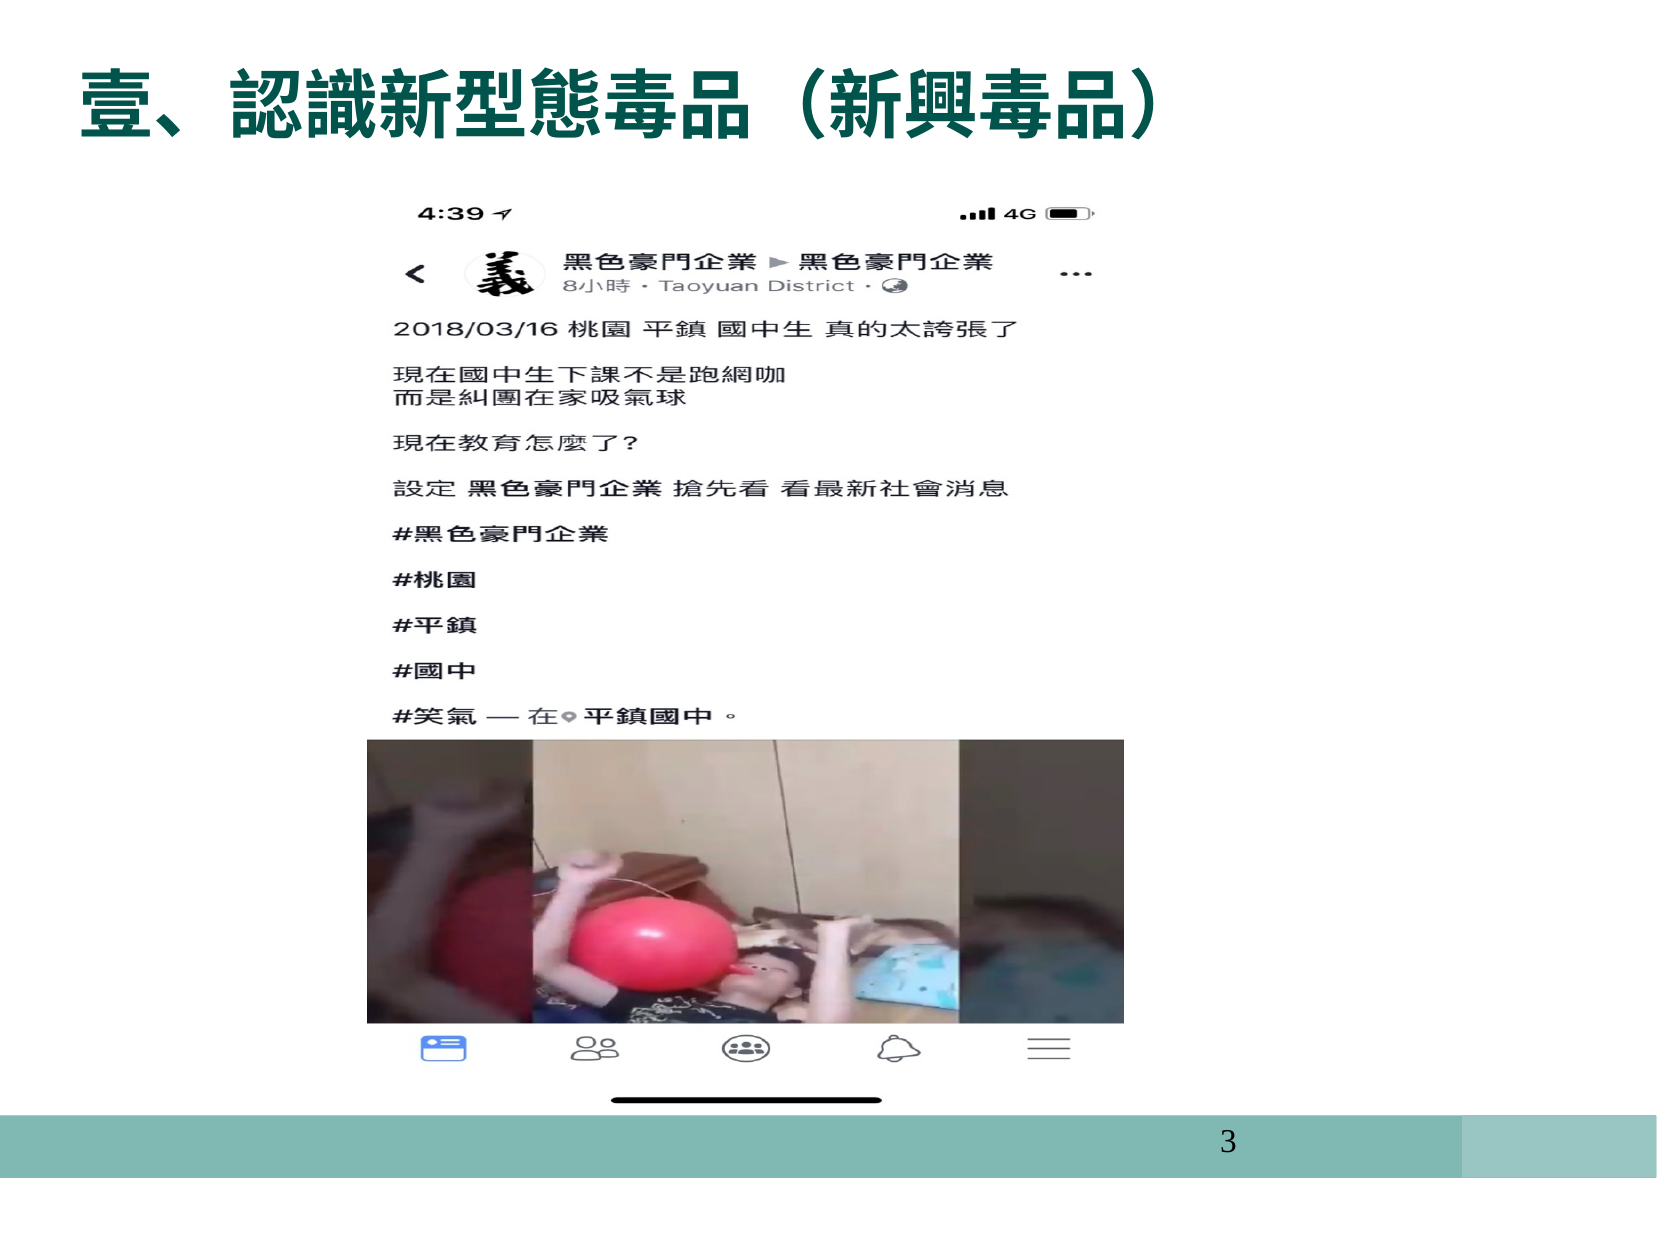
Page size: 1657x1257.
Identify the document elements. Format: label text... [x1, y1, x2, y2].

slide_number 3 [1203, 1111, 1549, 1196]
text_box 壹、認識新型態毒品（新興毒品） [61, 25, 1561, 180]
picture [367, 187, 1124, 1112]
